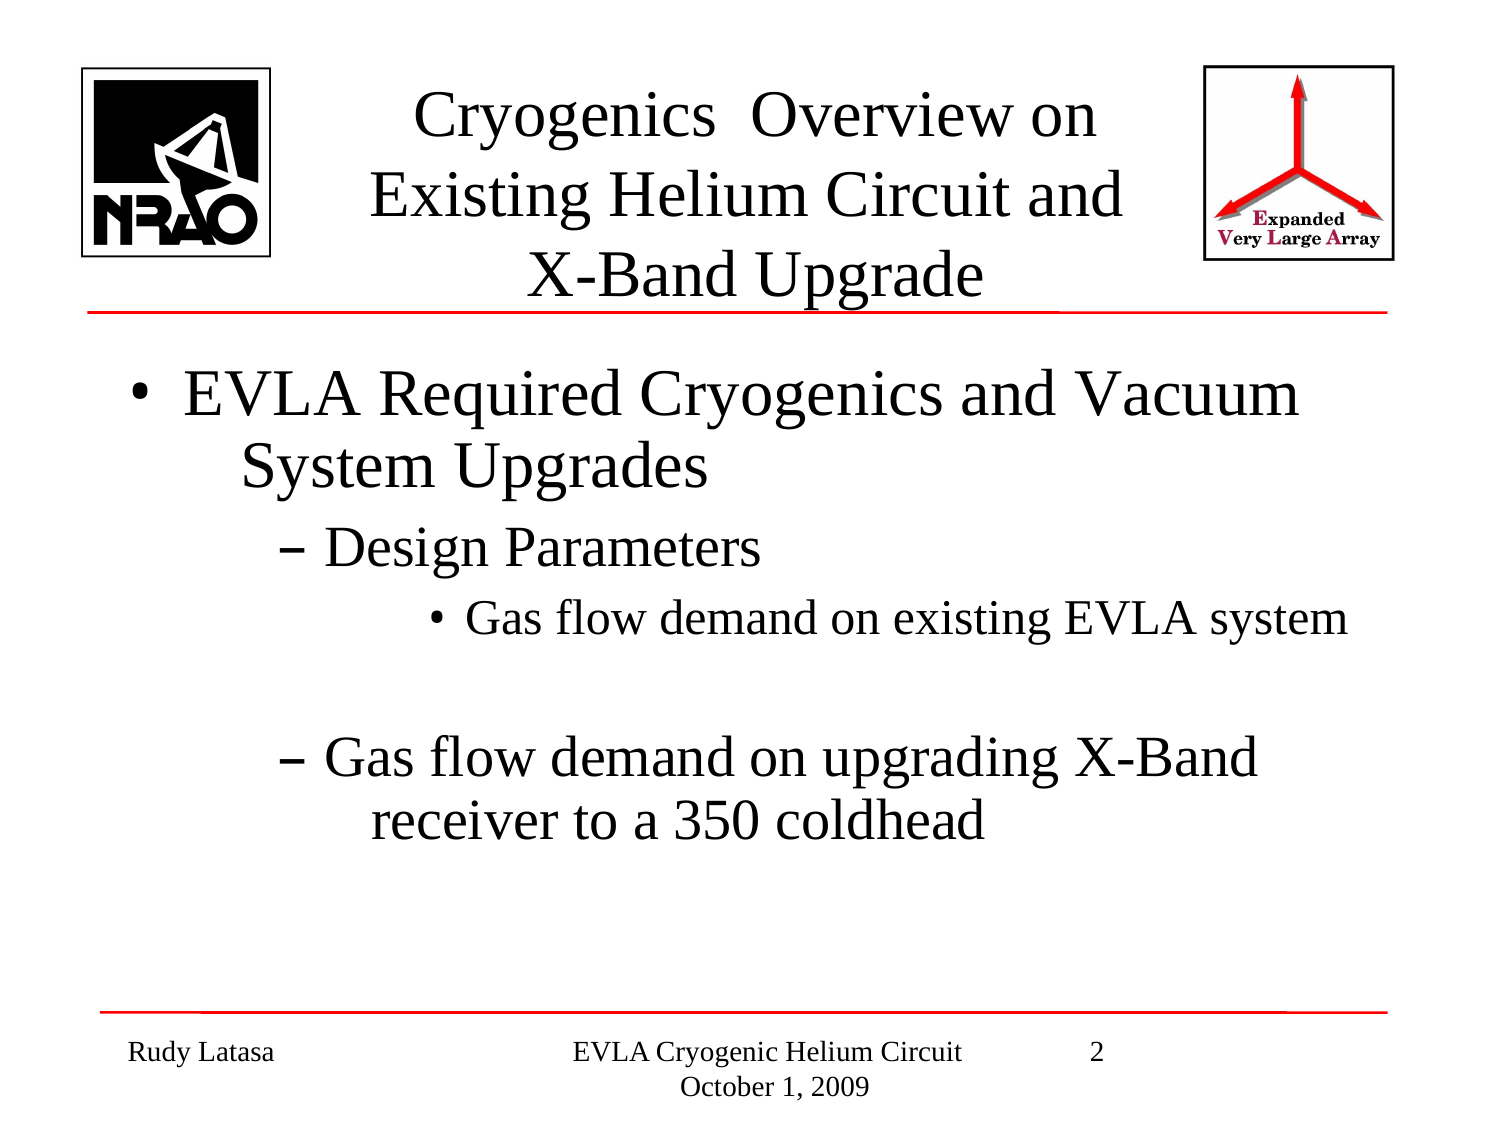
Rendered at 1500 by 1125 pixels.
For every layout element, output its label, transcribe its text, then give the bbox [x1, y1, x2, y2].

text_box [1074, 1025, 1388, 1101]
title Cryogenics Overview on Existing Helium Circuit and X-Band Upgrade [312, 62, 1201, 300]
text_box EVLA Cryogenic Helium Circuit October 1, 2009 [412, 1025, 1074, 1101]
text_box Rudy Latasa [112, 1025, 412, 1101]
list EVLA Required Cryogenics and Vacuum System Upgrades Design Parameters Gas flow demand on existing EVLA system Gas flow demand on upgrading X-Band receiver to a 350 coldhead [112, 350, 1388, 976]
